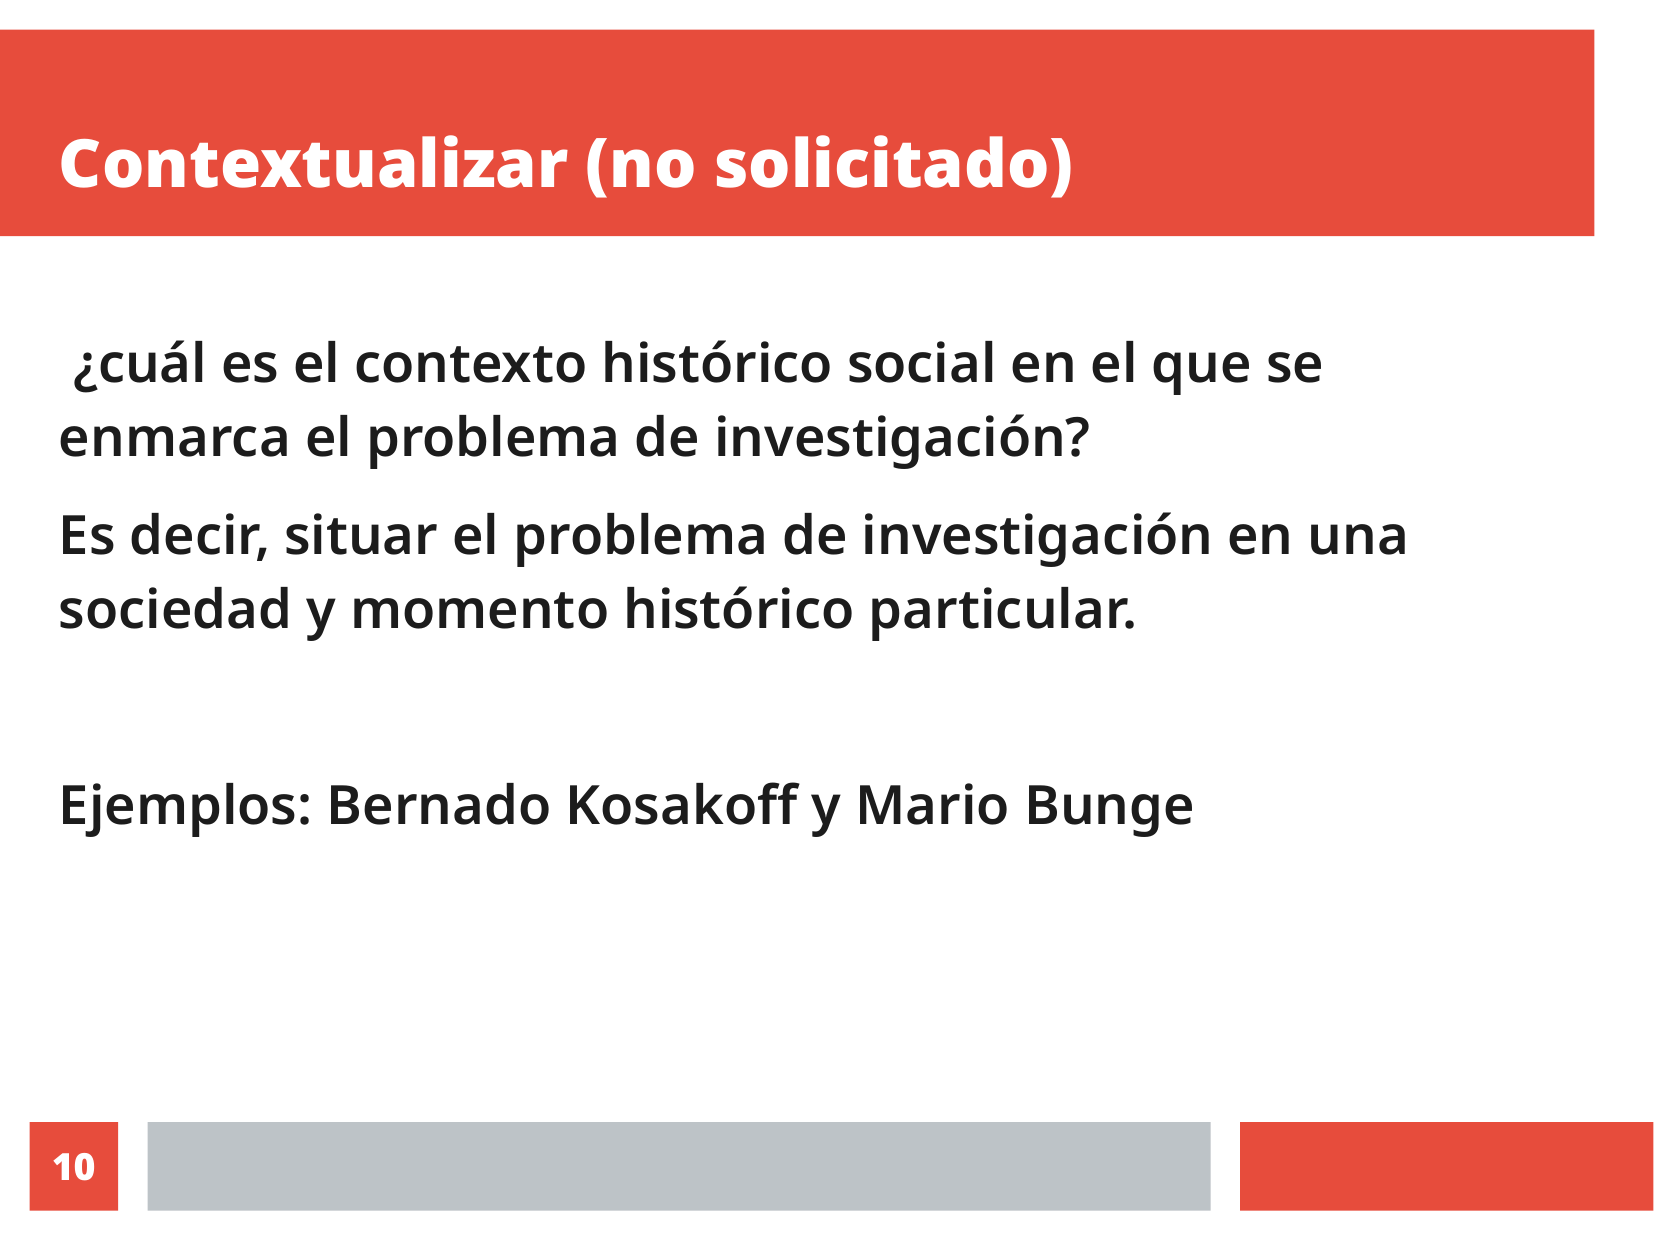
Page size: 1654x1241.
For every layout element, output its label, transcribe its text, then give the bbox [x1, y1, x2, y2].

list ¿cuál es el contexto histórico social en el que se enmarca el problema de investigación? Es decir, situar el problema de investigación en una sociedad y momento histórico particular. Ejemplos: Bernado Kosakoff y Mario Bunge [59, 324, 1565, 1093]
title Contextualizar (no solicitado) [59, 59, 1595, 207]
